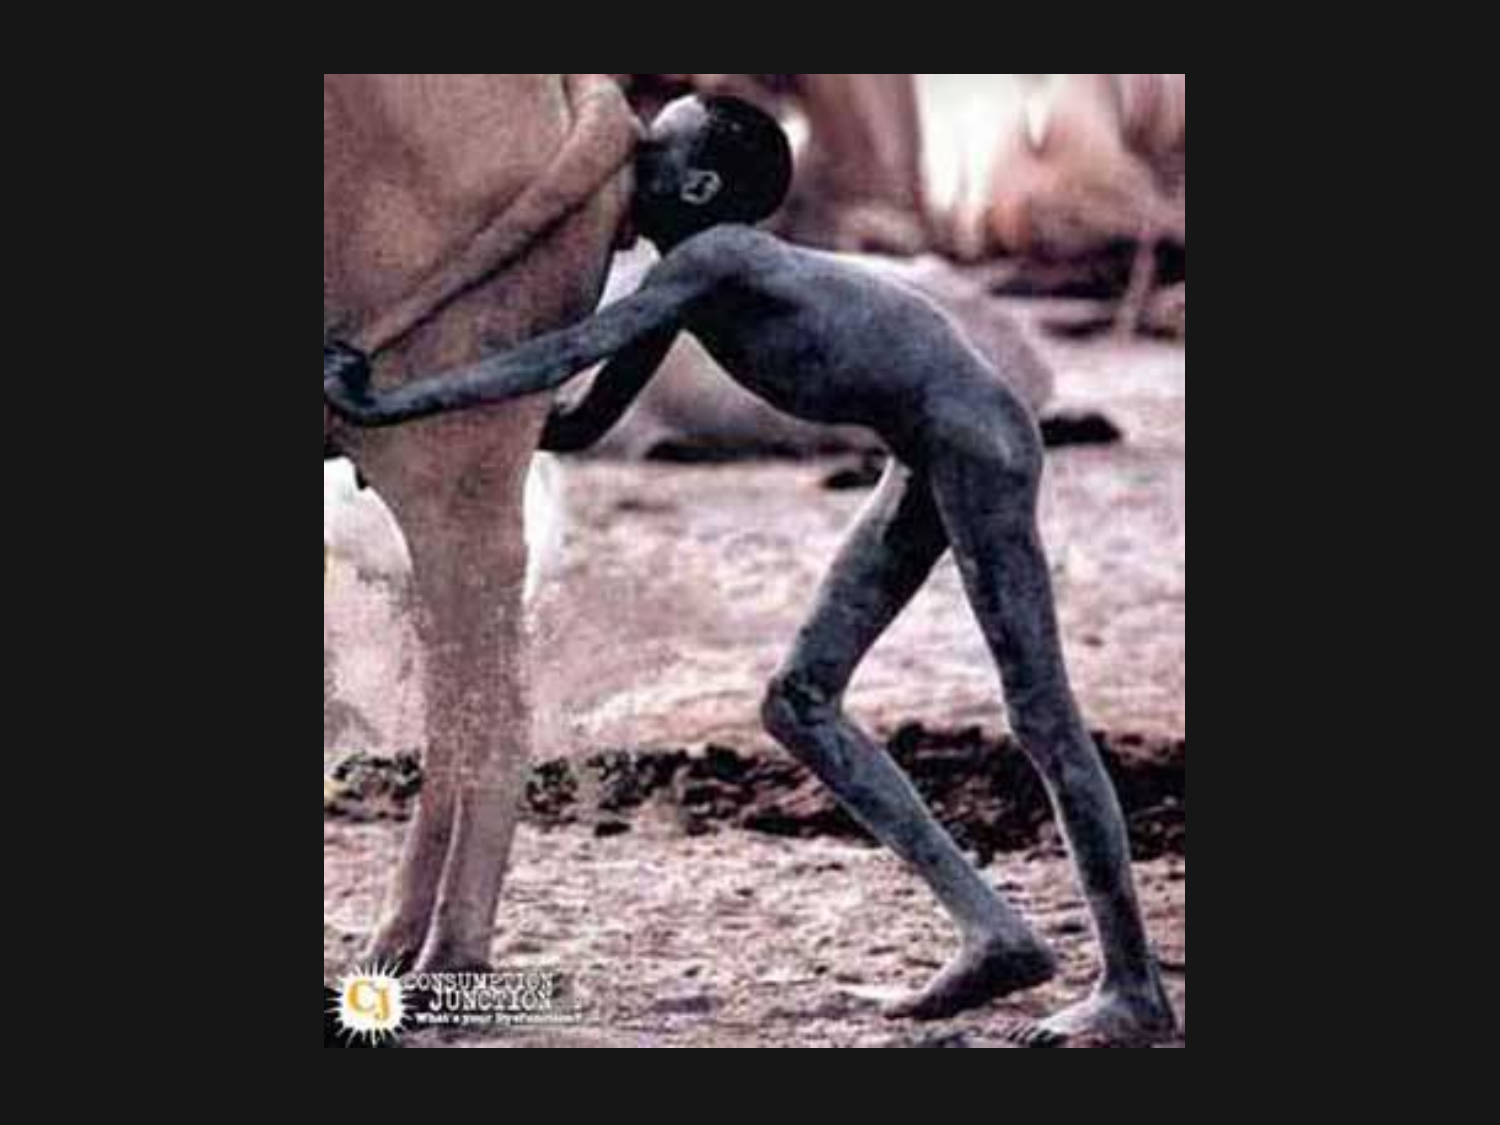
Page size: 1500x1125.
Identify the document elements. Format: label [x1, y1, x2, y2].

picture [324, 74, 1185, 1048]
